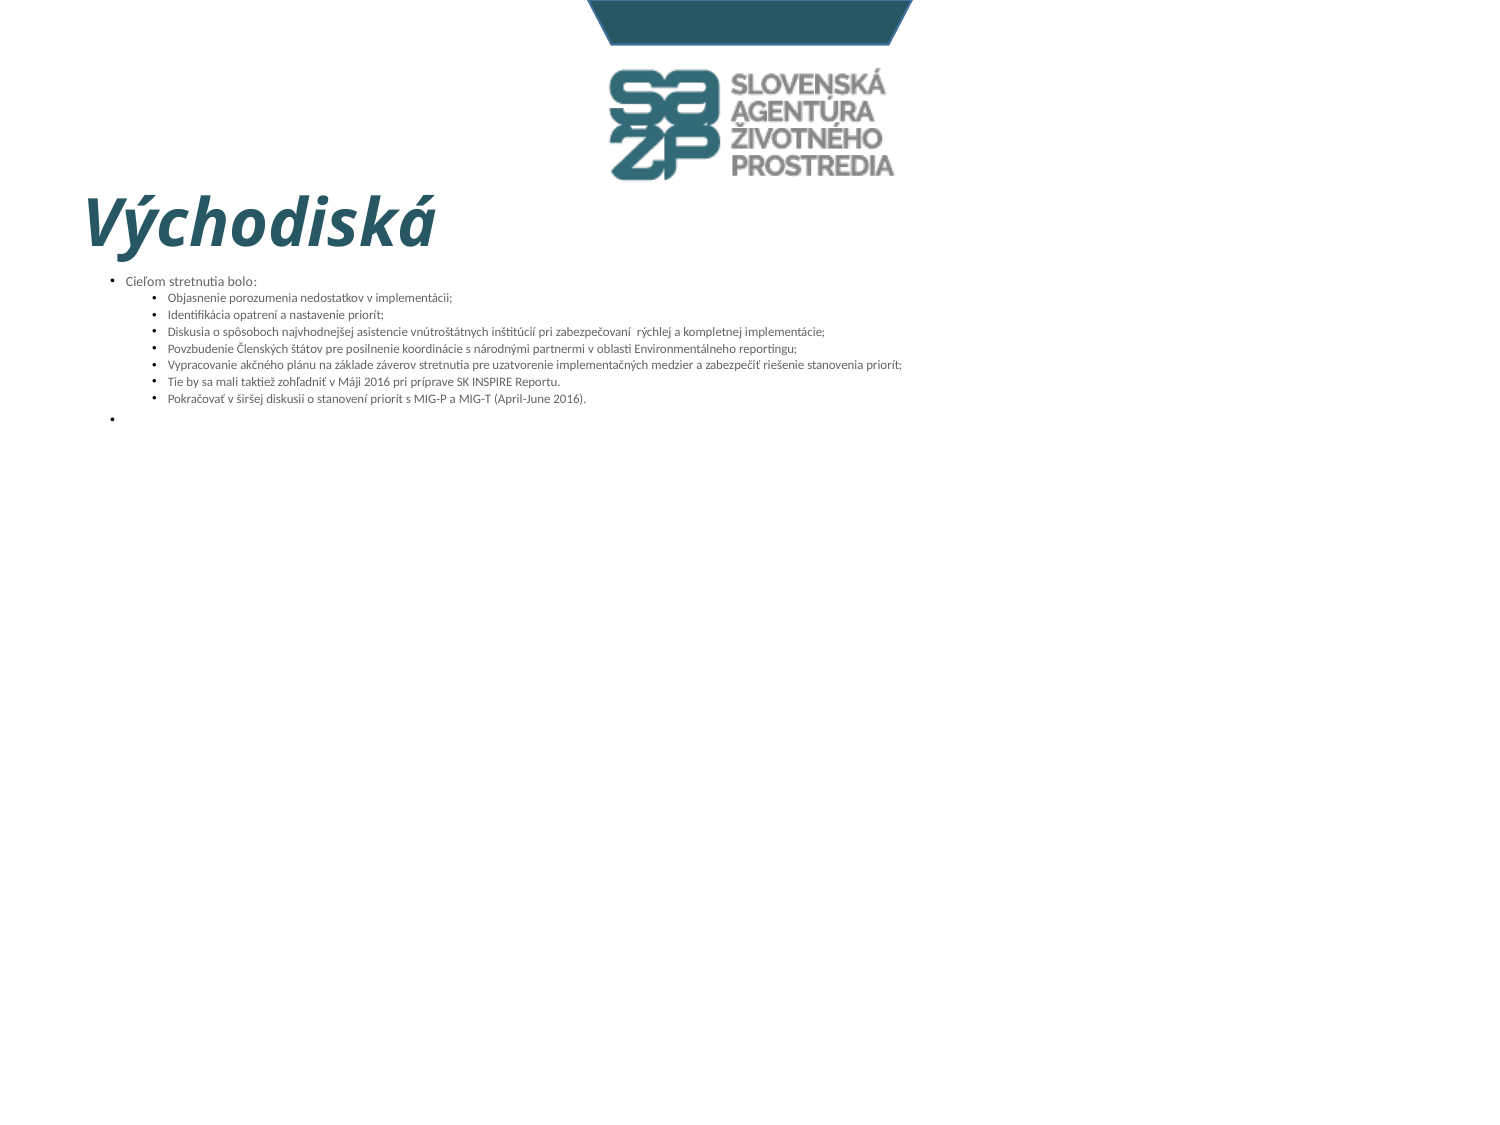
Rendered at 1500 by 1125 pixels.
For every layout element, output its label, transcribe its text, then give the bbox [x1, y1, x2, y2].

text_box [588, 0, 912, 44]
list Cieľom stretnutia bolo: Objasnenie porozumenia nedostatkov v implementácii; Identifikácia opatrení a nastavenie priorít; Diskusia o spôsoboch najvhodnejšej asistencie vnútroštátnych inštitúcií pri zabezpečovaní rýchlej a kompletnej implementácie; Povzbudenie Členských štátov pre posilnenie koordinácie s národnými partnermi v oblasti Environmentálneho reportingu; Vypracovanie akčného plánu na základe záverov stretnutia pre uzatvorenie implementačných medzier a zabezpečiť riešenie stanovenia priorít; Tie by sa mali taktiež zohľadniť v Máji 2016 pri príprave SK INSPIRE Reportu. Pokračovať v širšej diskusii o stanovení priorít s MIG-P a MIG-T (April-June 2016). [95, 266, 1418, 415]
picture [588, 44, 922, 181]
title Východiská [67, 181, 1500, 264]
